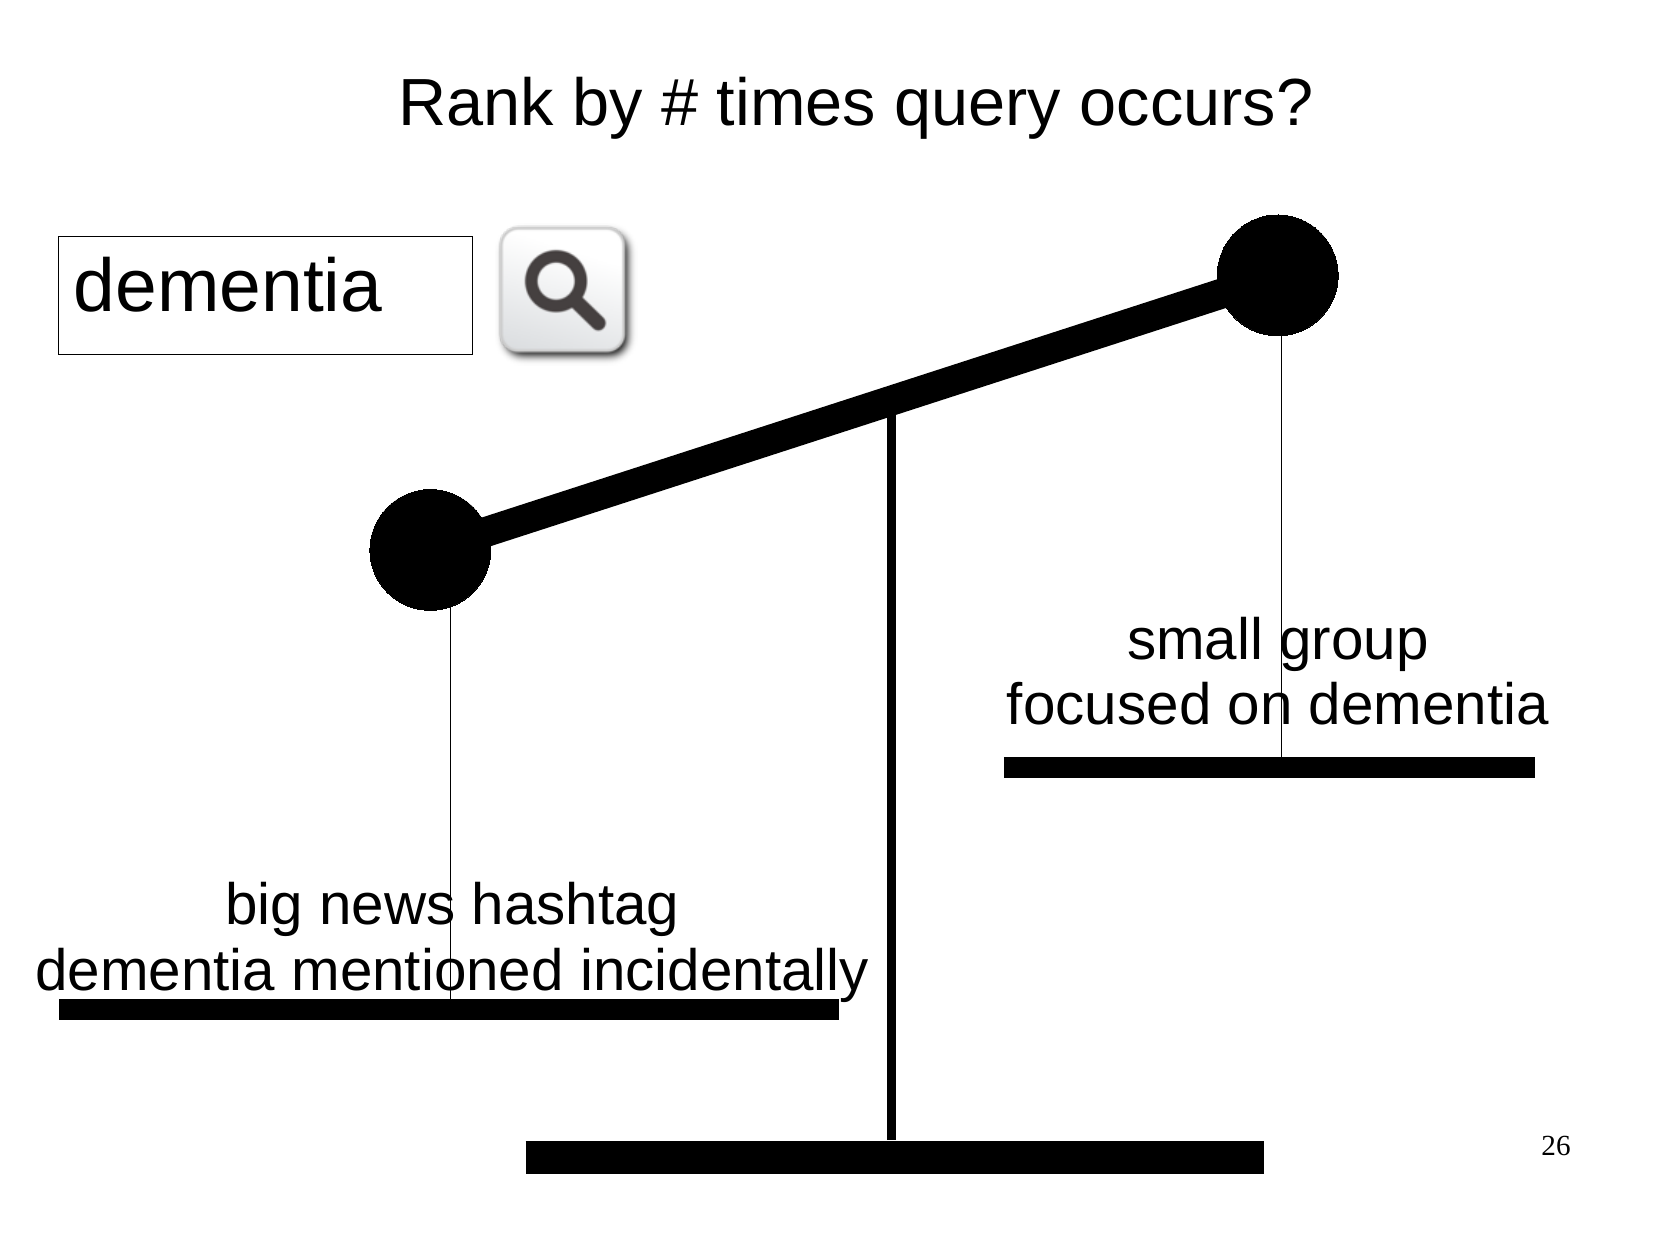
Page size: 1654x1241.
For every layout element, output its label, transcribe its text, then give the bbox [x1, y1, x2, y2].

text_box big news hashtag dementia mentioned incidentally [451, 864, 886, 1010]
text_box [1217, 214, 1339, 336]
picture [495, 223, 638, 367]
text_box small group focused on dementia [992, 599, 1281, 745]
text_box big news hashtag dementia mentioned incidentally [20, 864, 450, 1010]
text_box dementia [58, 236, 473, 355]
list Rank by # times query occurs? [76, 64, 1565, 278]
text_box [369, 489, 491, 611]
text_box small group focused on dementia [1282, 599, 1571, 745]
